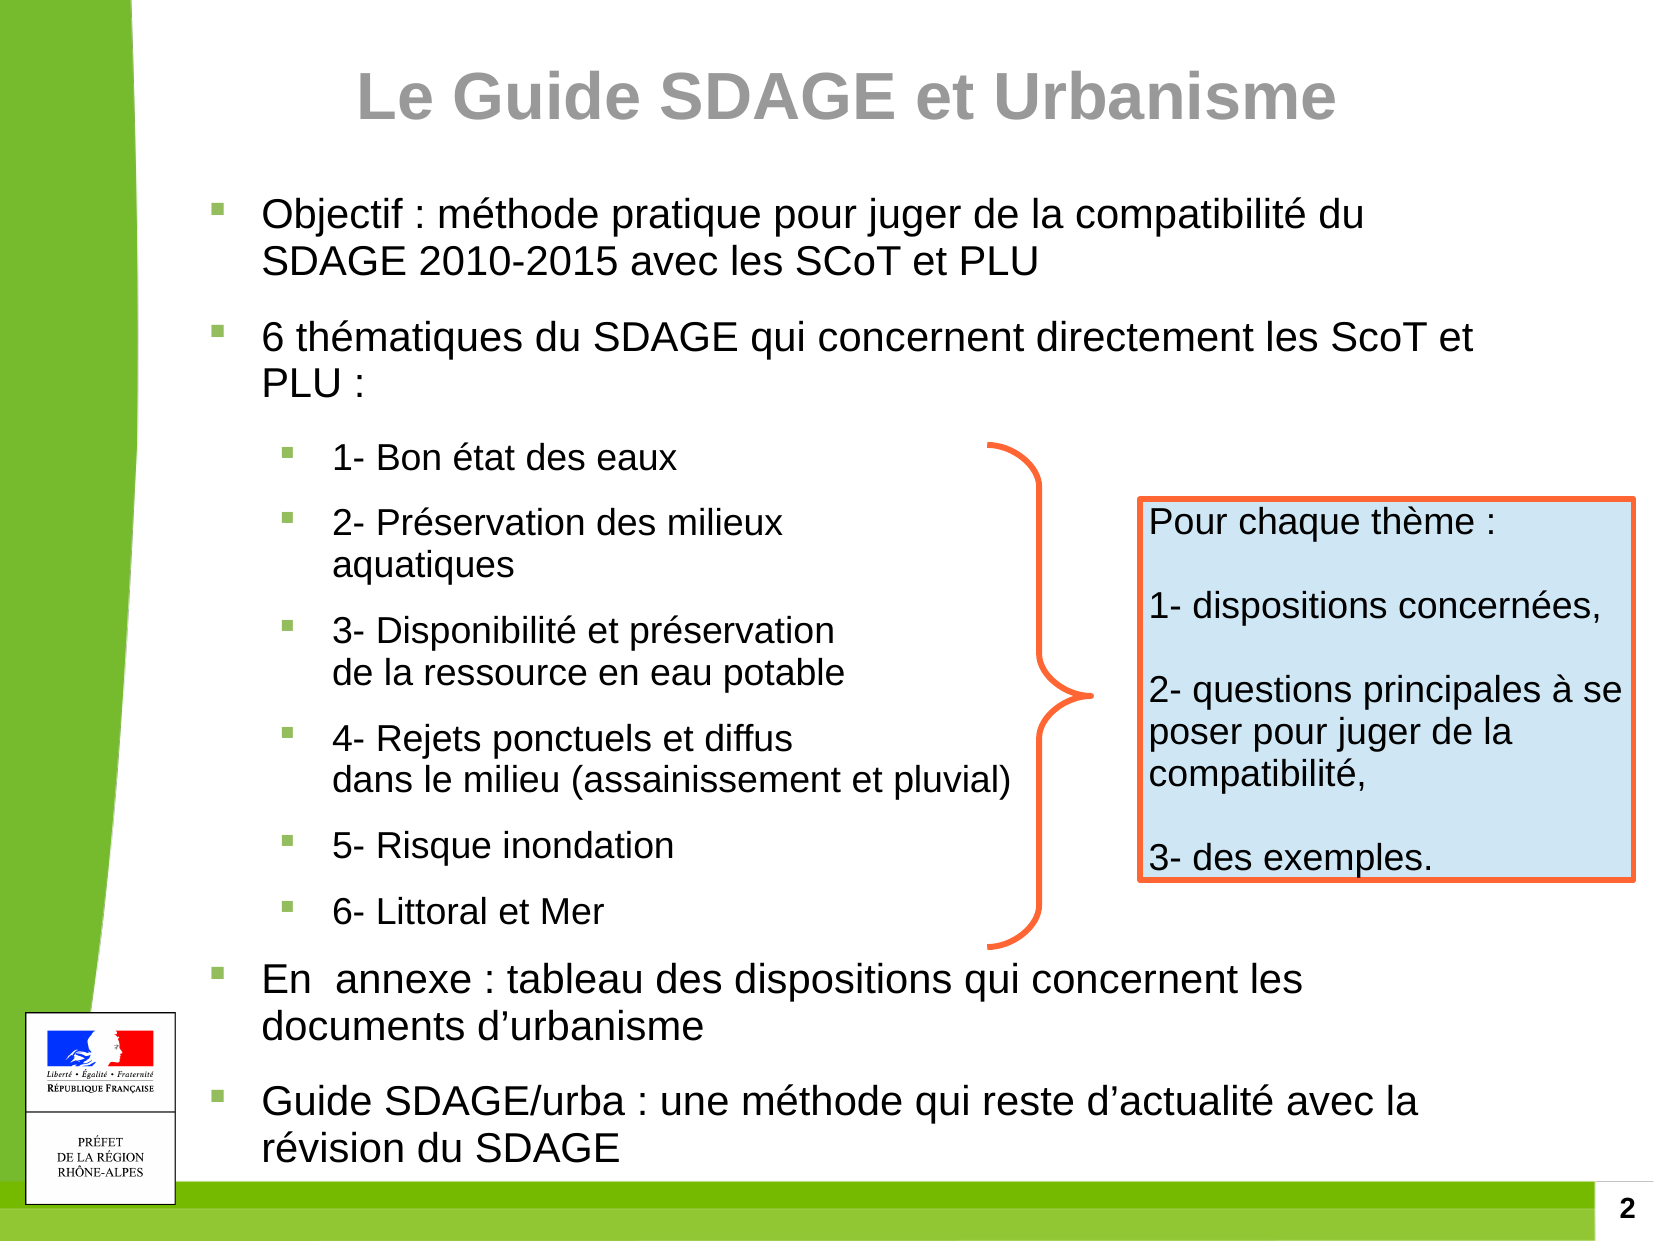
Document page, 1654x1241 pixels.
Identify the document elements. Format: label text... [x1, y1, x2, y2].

picture [0, 0, 1654, 1241]
text_box Pour chaque thème : 1- dispositions concernées, 2- questions principales à se poser pour juger de la compatibilité, 3- des exemples. [1139, 499, 1634, 881]
list Objectif : méthode pratique pour juger de la compatibilité du SDAGE 2010-2015 avec les SCoT et PLU 6 thématiques du SDAGE qui concernent directement les ScoT et PLU : 1- Bon état des eaux 2- Préservation des milieux aquatiques 3- Disponibilité et préservation de la ressource en eau potable 4- Rejets ponctuels et diffus dans le milieu (assainissement et pluvial) 5- Risque inondation 6- Littoral et Mer En annexe : tableau des dispositions qui concernent les documents d’urbanisme Guide SDAGE/urba : une méthode qui reste d’actualité avec la révision du SDAGE [190, 191, 1520, 1218]
title Le Guide SDAGE et Urbanisme [130, 0, 1565, 193]
